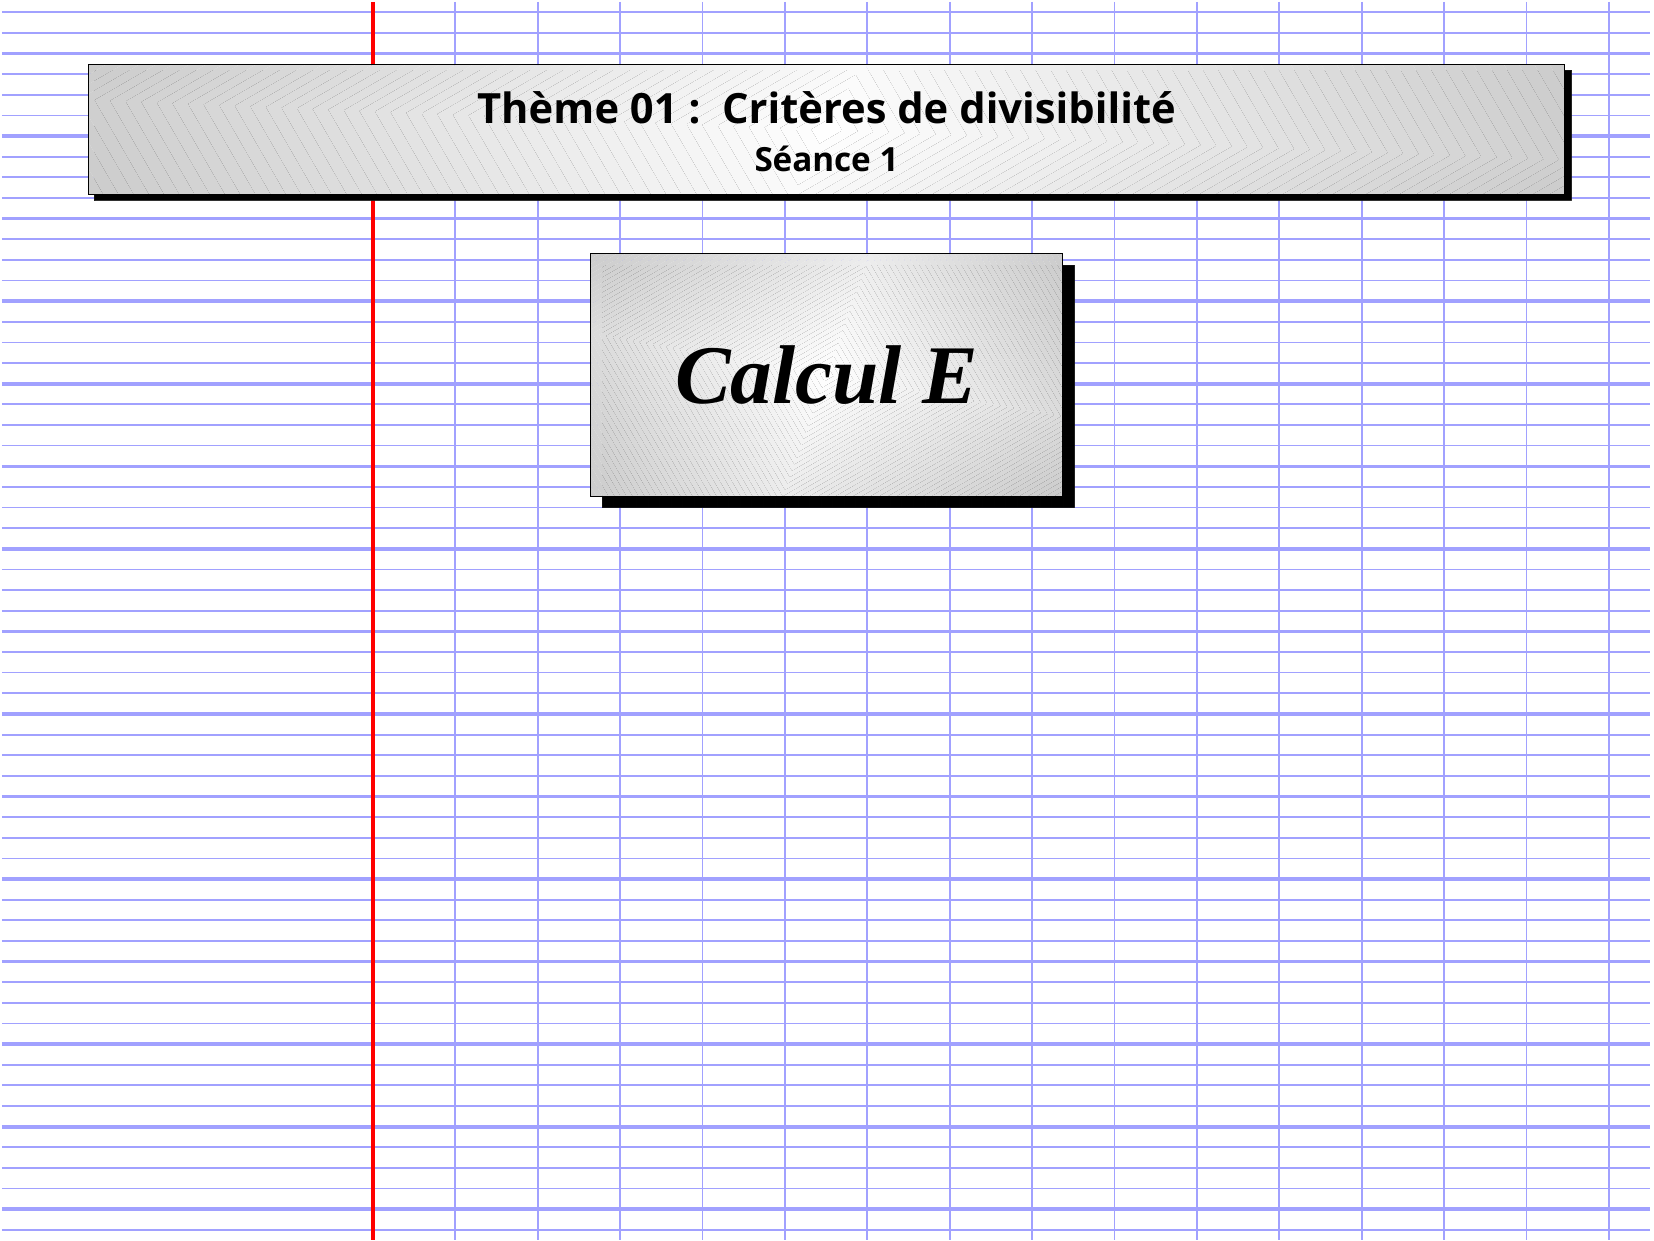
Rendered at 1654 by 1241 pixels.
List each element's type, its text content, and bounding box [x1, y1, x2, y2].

text_box Calcul E [590, 253, 1063, 497]
picture [0, 0, 1654, 1241]
text_box Thème 01 : Critères de divisibilité Séance 1 [88, 64, 1565, 195]
